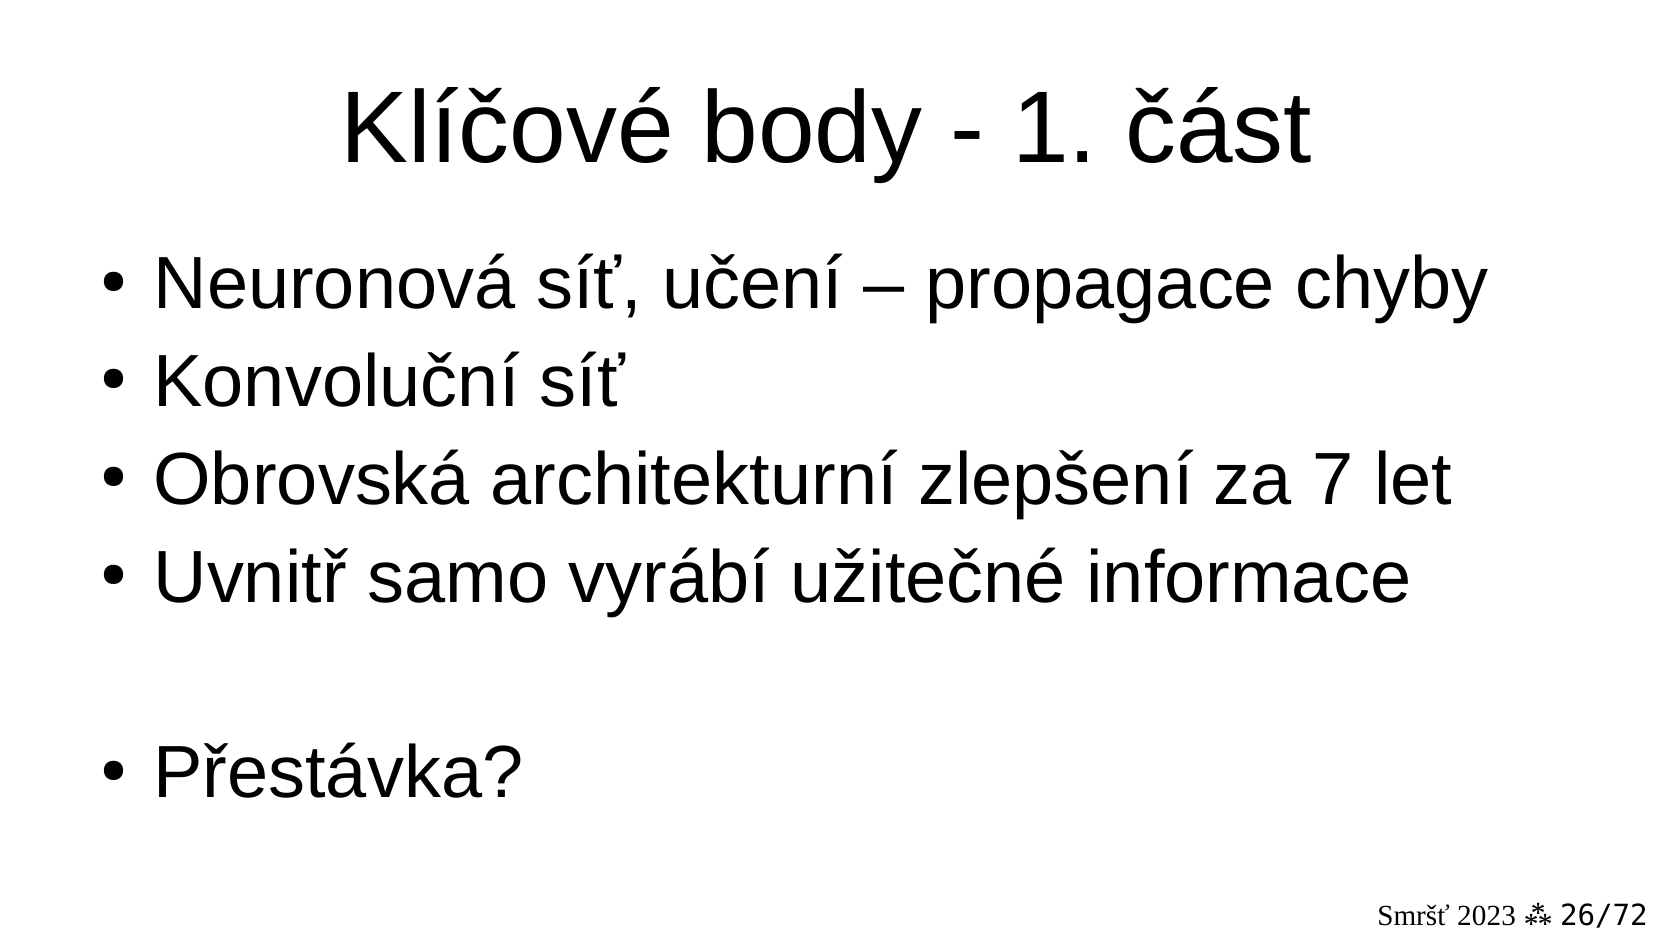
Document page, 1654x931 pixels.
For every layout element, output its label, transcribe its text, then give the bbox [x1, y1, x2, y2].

title Klíčové body - 1. část [82, 41, 1571, 214]
list Neuronová síť, učení – propagace chyby Konvoluční síť Obrovská architekturní zlepšení za 7 let Uvnitř samo vyrábí užitečné informace Přestávka? [82, 241, 1571, 842]
